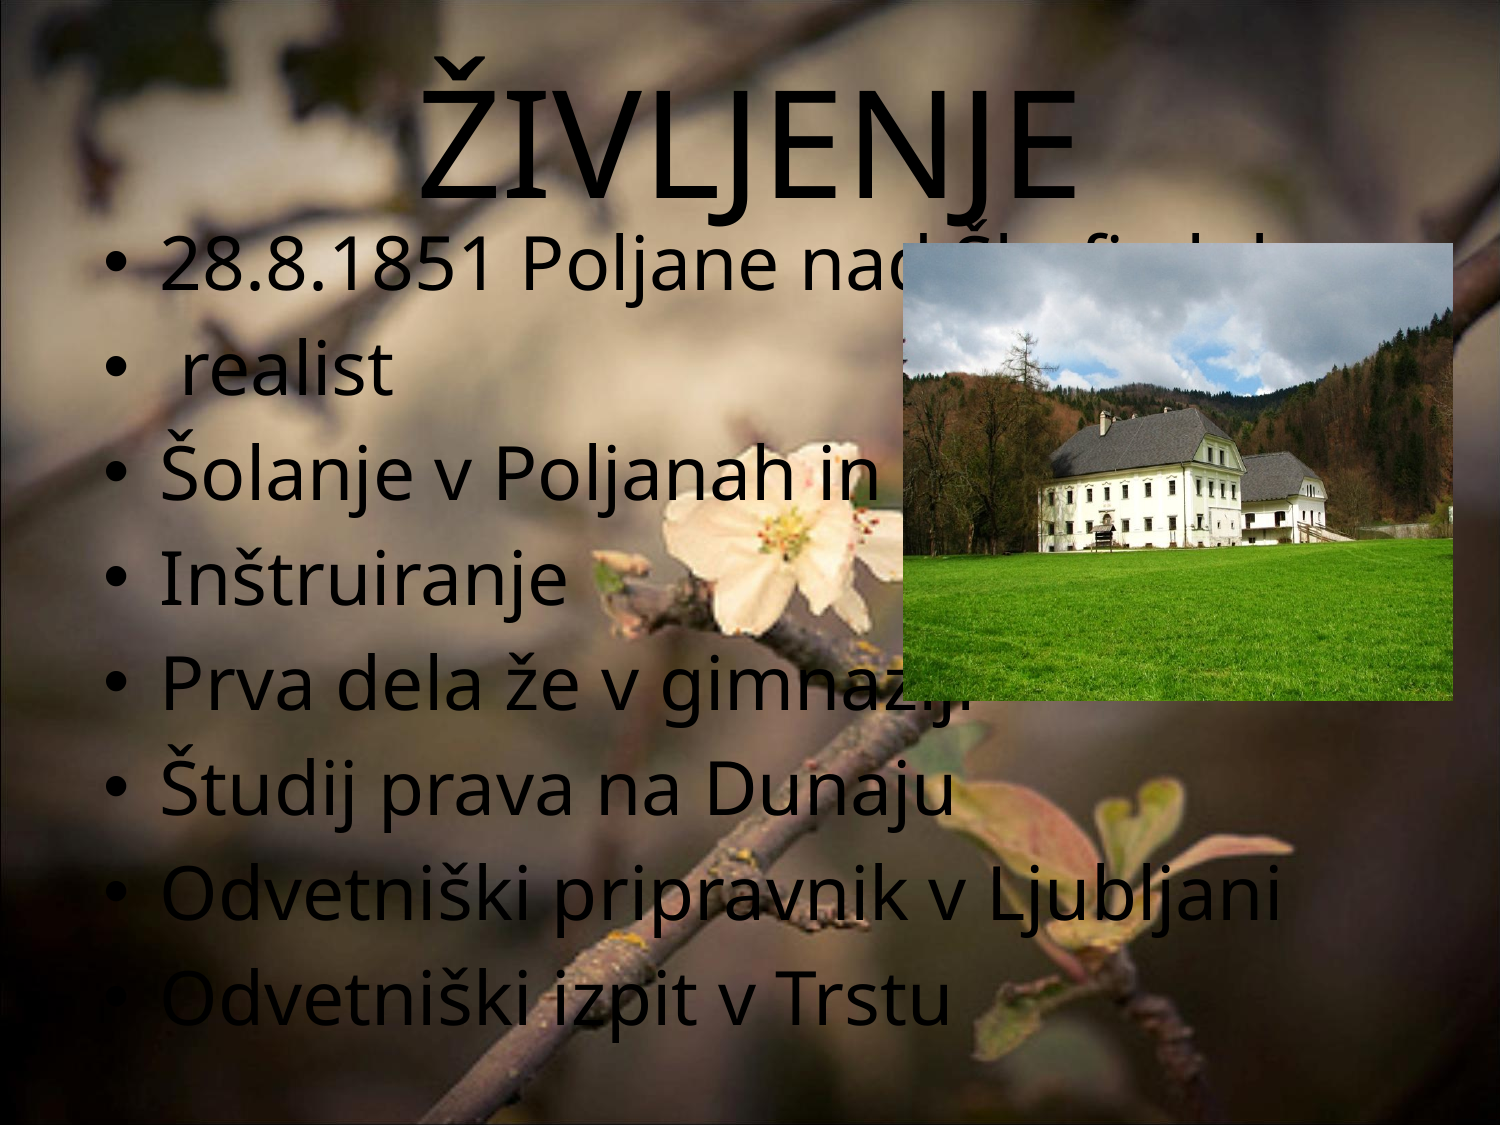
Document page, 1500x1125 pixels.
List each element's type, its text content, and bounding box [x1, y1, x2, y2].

title ŽIVLJENJE [75, 45, 1425, 233]
list 28.8.1851 Poljane nad Škofja loko realist Šolanje v Poljanah in Ljubljani Inštruiranje Prva dela že v gimnaziji Študij prava na Dunaju Odvetniški pripravnik v Ljubljani Odvetniški izpit v Trstu [88, 208, 1439, 951]
picture [0, 0, 1500, 1125]
